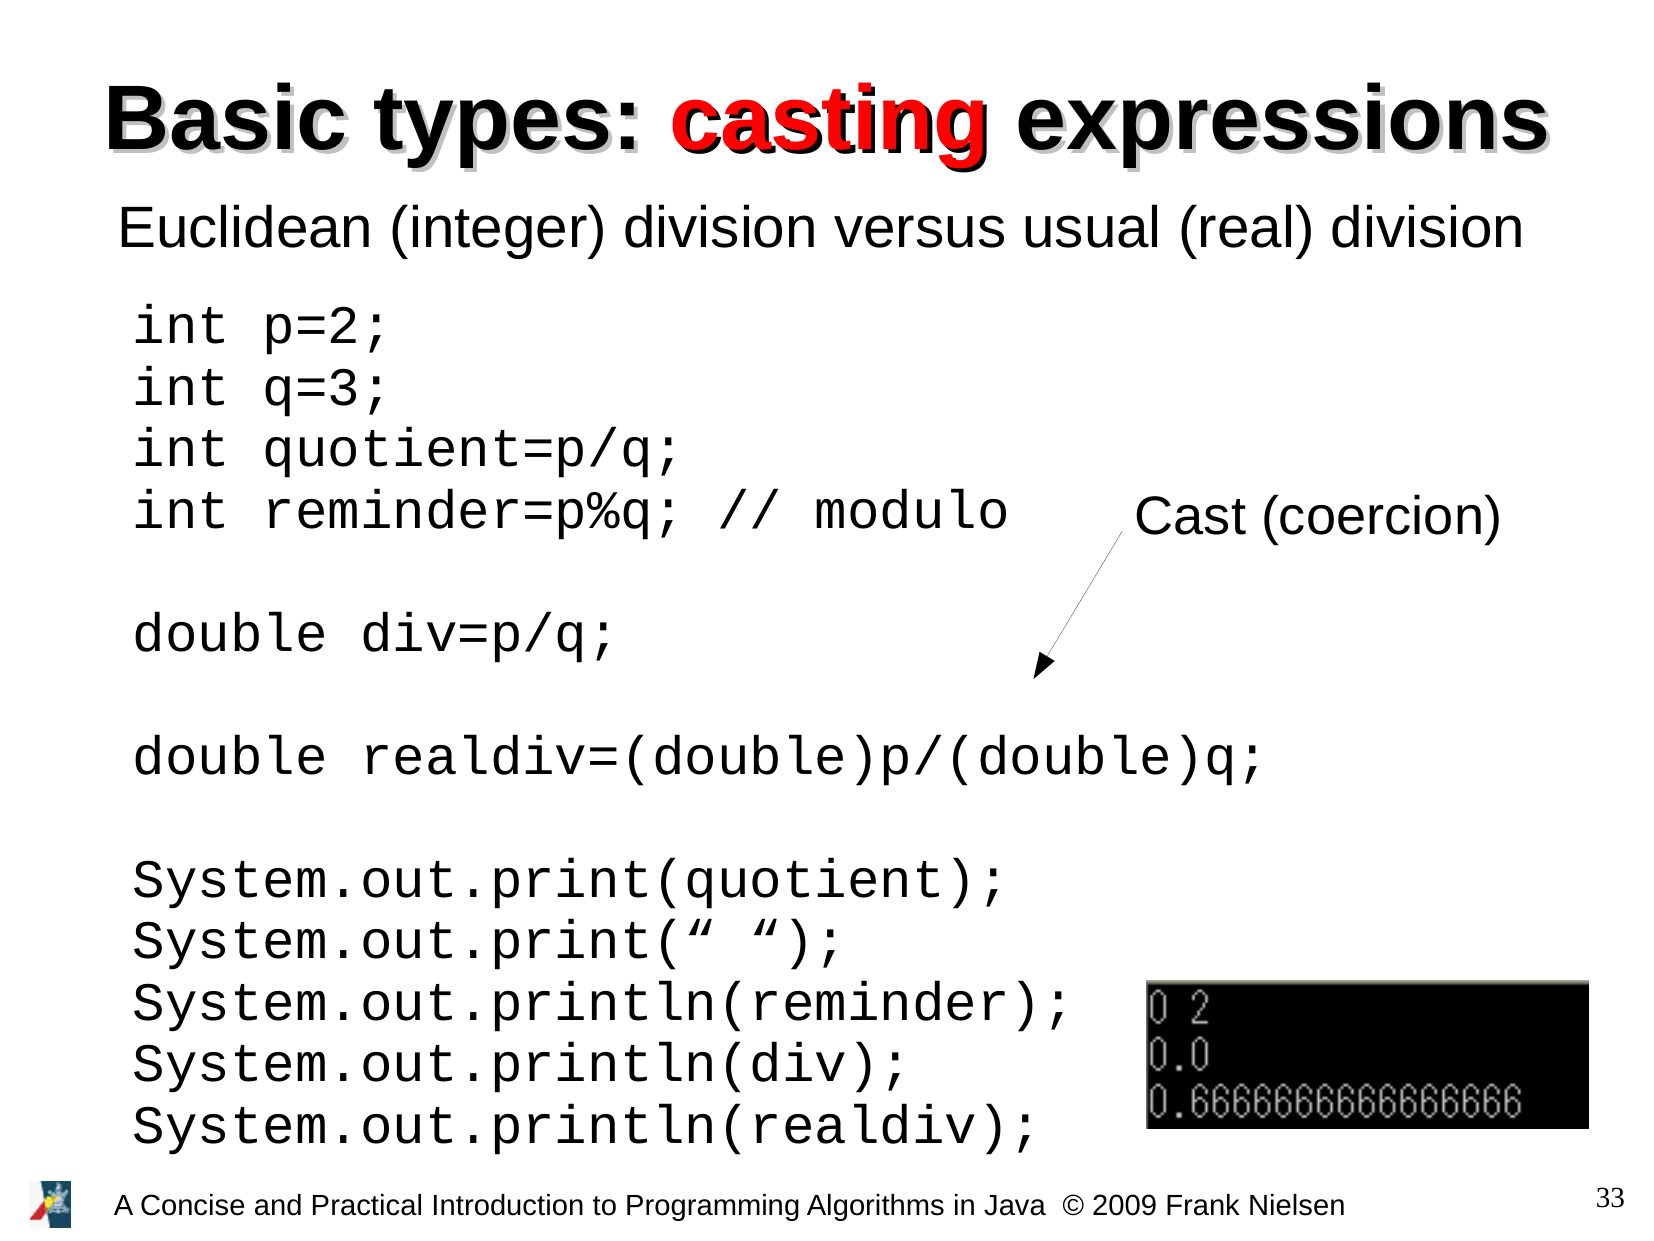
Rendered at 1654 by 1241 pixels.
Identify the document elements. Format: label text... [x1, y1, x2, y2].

text_box Euclidean (integer) division versus usual (real) division [102, 186, 1543, 267]
text_box Basic types: casting expressions [88, 59, 1616, 257]
picture [29, 1181, 71, 1228]
picture [1146, 980, 1589, 1129]
text_box Cast (coercion) [1119, 478, 1518, 554]
text_box int p=2; int q=3; int quotient=p/q; int reminder=p%q; // modulo double div=p/q; double realdiv=(double)p/(double)q; System.out.print(quotient); System.out.print(“ “); System.out.println(reminder); System.out.println(div); System.out.println(realdiv); [118, 291, 1286, 1241]
